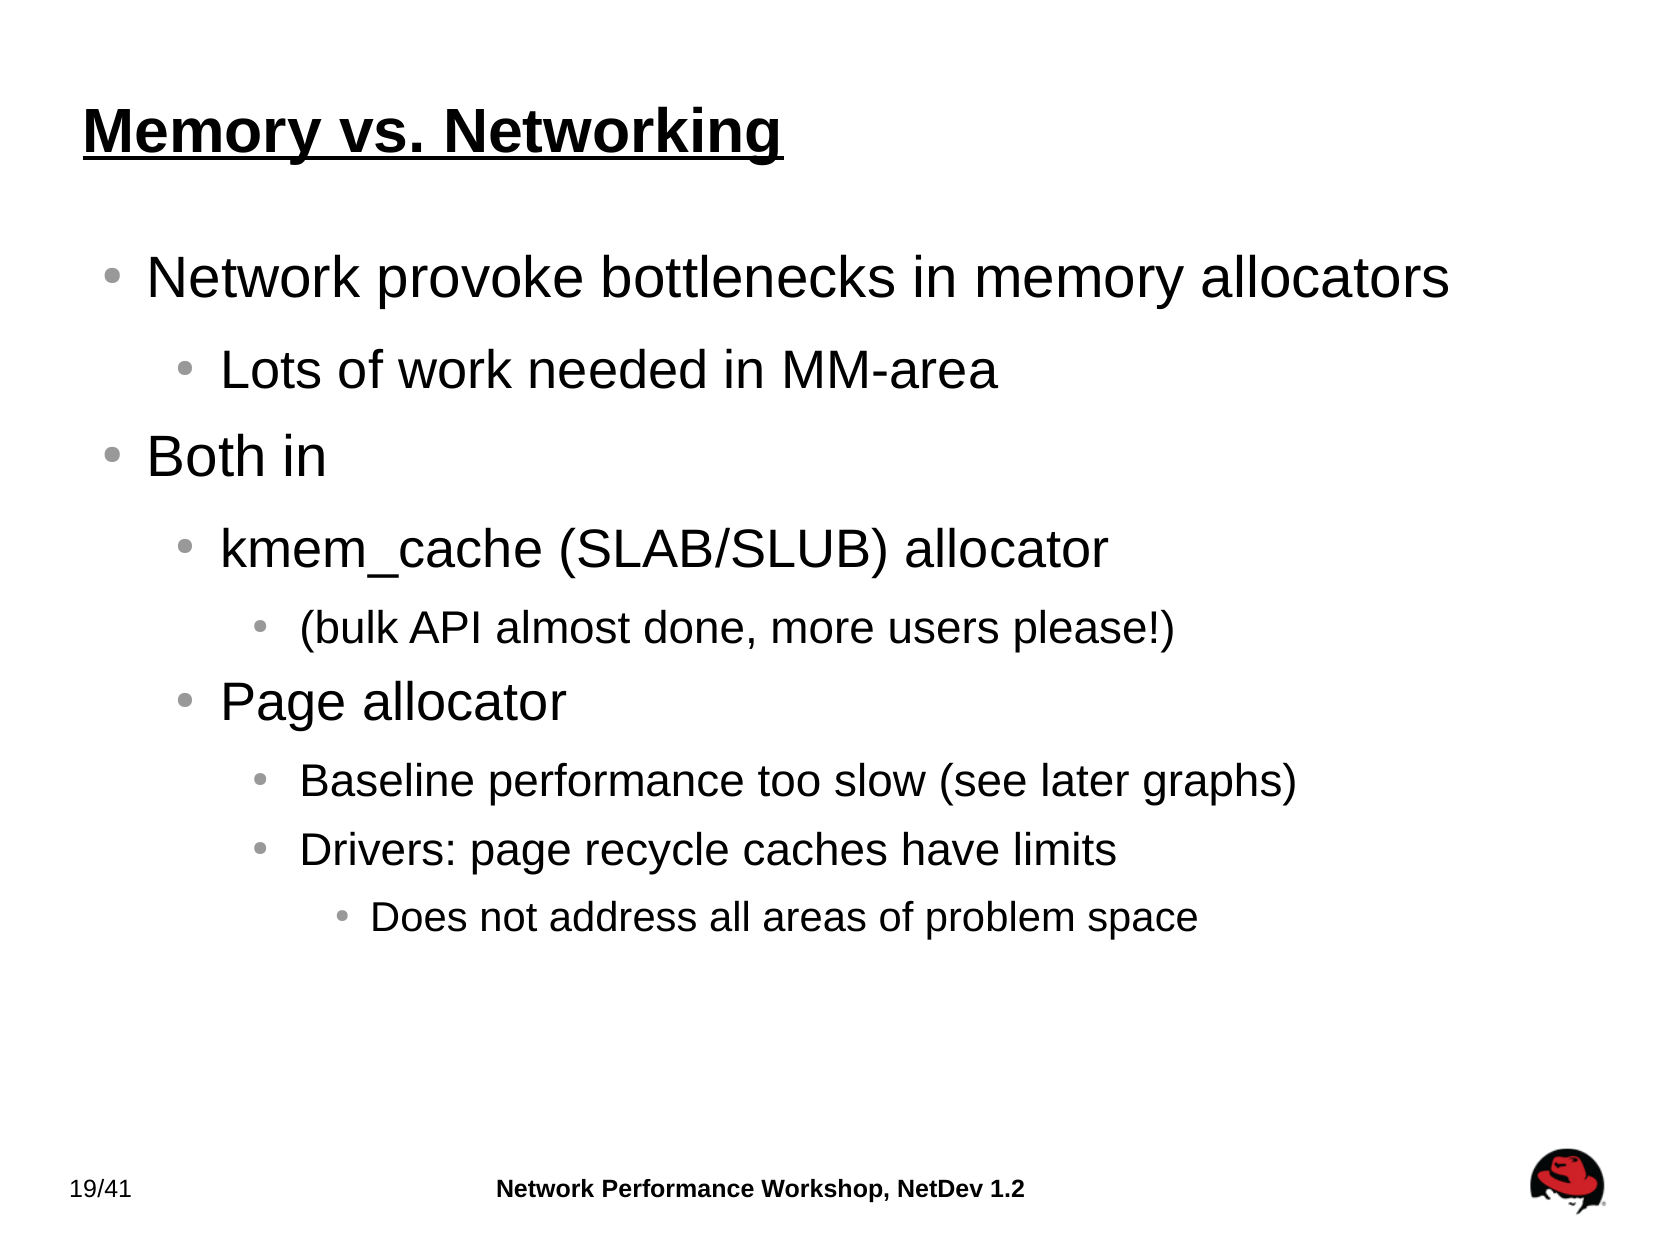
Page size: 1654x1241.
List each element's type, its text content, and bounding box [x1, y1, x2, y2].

picture [1529, 1146, 1612, 1224]
title Memory vs. Networking [82, 37, 1571, 226]
list Network provoke bottlenecks in memory allocators Lots of work needed in MM-area Both in kmem_cache (SLAB/SLUB) allocator (bulk API almost done, more users please!) Page allocator Baseline performance too slow (see later graphs) Drivers: page recycle caches have limits Does not address all areas of problem space [86, 244, 1575, 1039]
